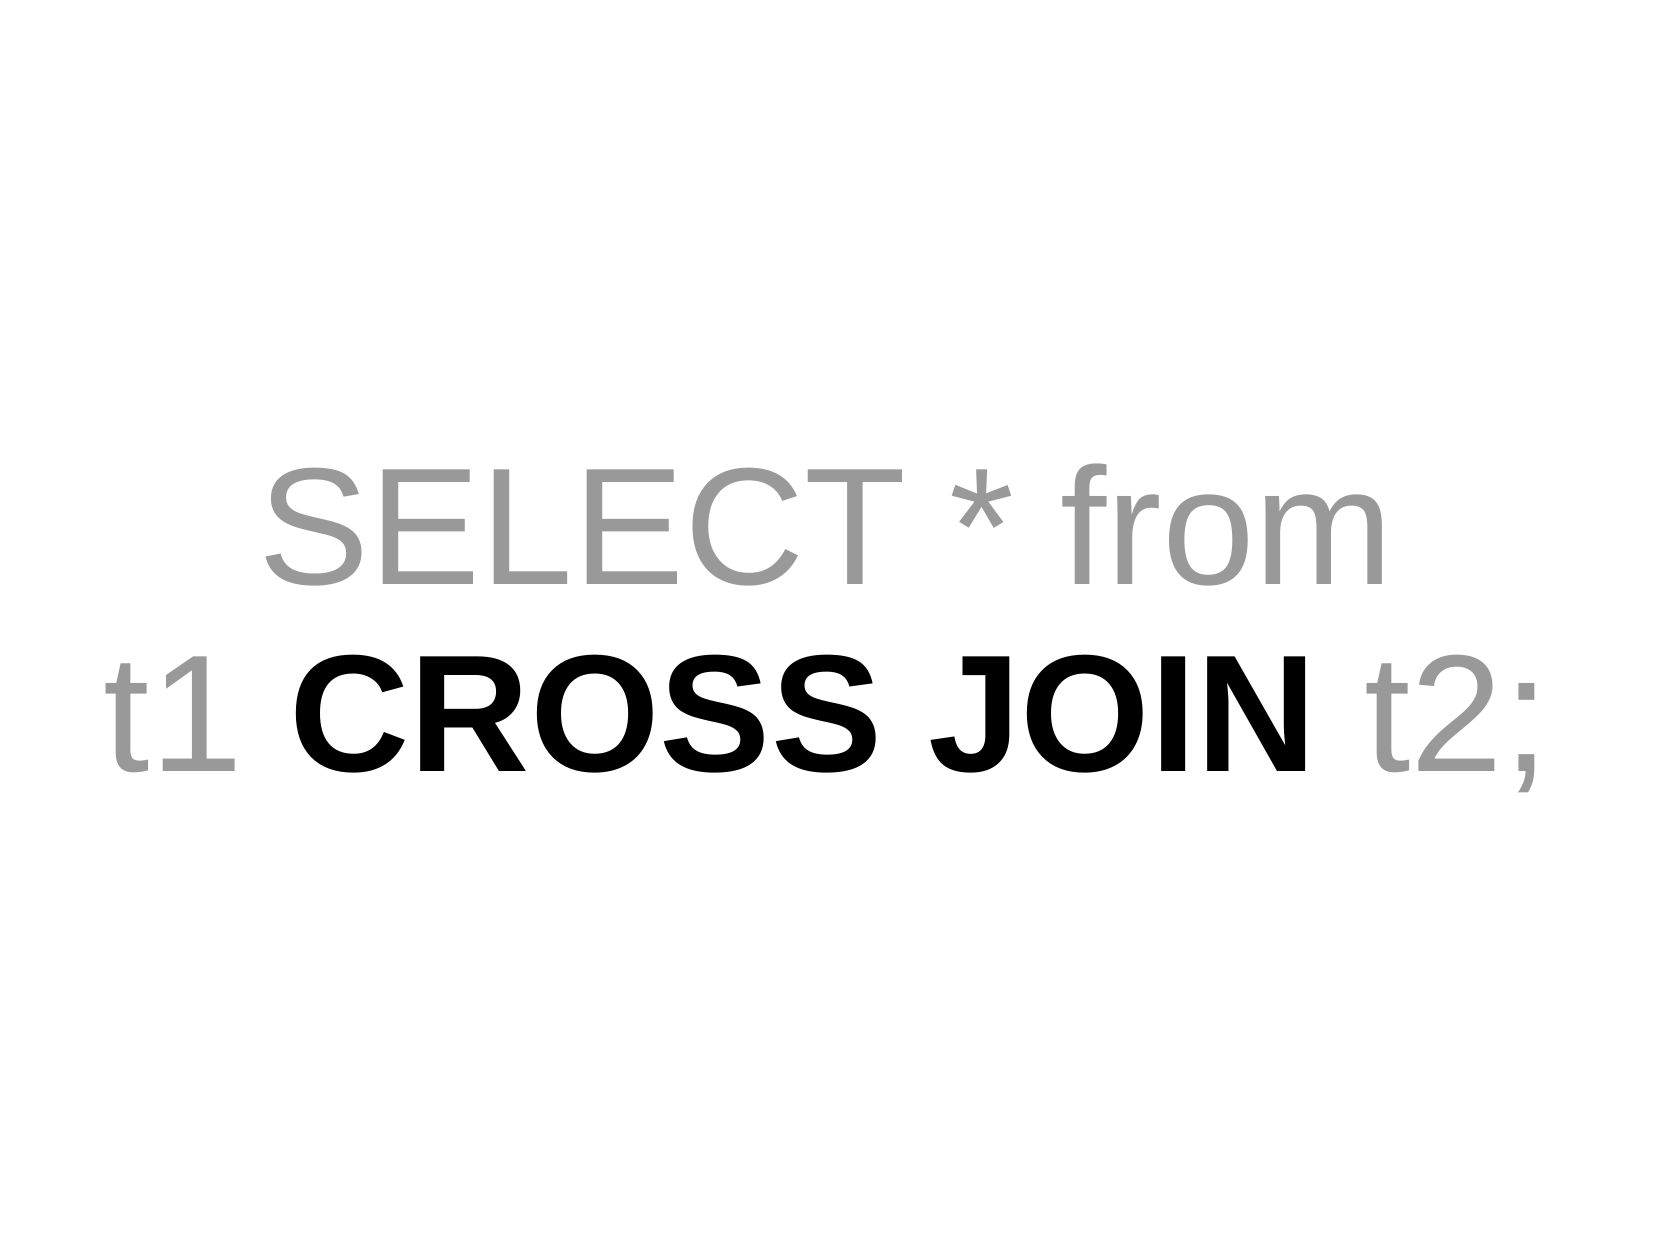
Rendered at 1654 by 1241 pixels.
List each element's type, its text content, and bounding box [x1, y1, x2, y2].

title SELECT * from t1 CROSS JOIN t2; [0, 433, 1654, 807]
